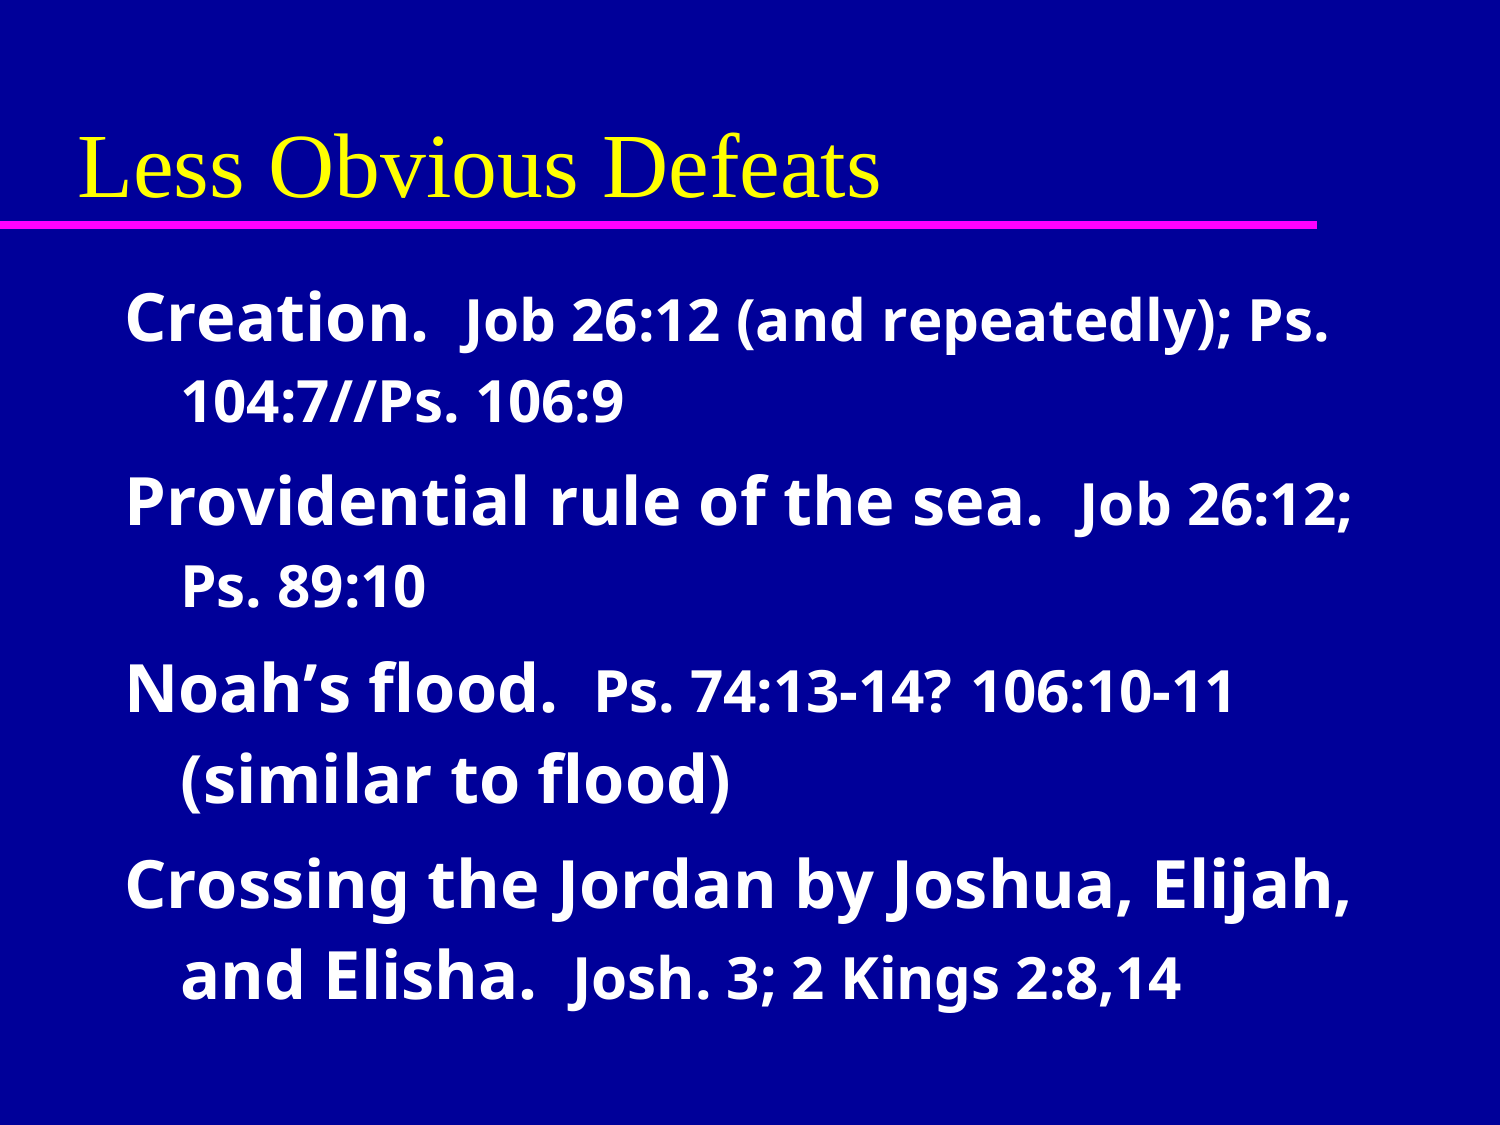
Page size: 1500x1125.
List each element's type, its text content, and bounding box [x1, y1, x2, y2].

list Creation. Job 26:12 (and repeatedly); Ps. 104:7//Ps. 106:9 Providential rule of the sea. Job 26:12; Ps. 89:10 Noah’s flood. Ps. 74:13-14? 106:10-11 (similar to flood) Crossing the Jordan by Joshua, Elijah, and Elisha. Josh. 3; 2 Kings 2:8,14 [109, 262, 1408, 988]
title Less Obvious Defeats [62, 43, 1338, 225]
